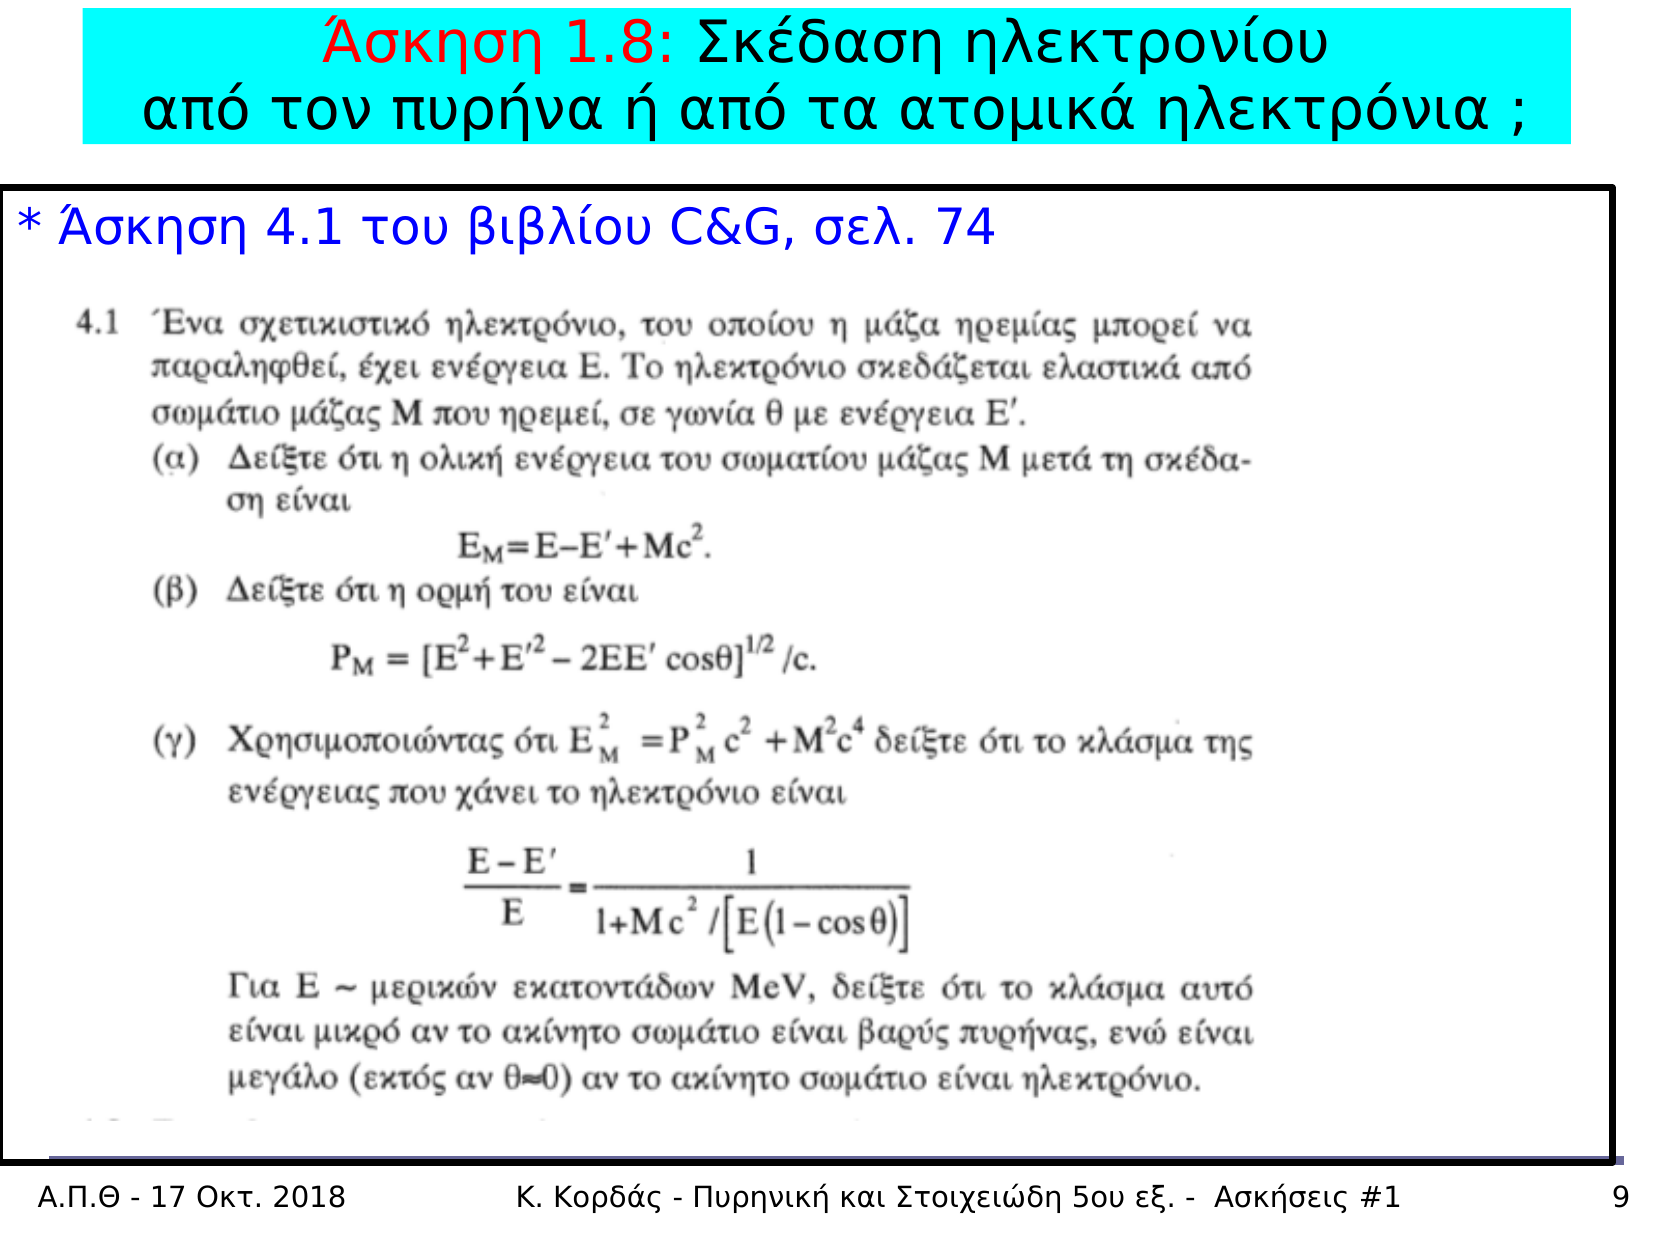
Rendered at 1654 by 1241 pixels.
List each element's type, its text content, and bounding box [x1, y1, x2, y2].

title Άσκηση 1.8: Σκέδαση ηλεκτρονίου από τον πυρήνα ή από τα ατομικά ηλεκτρόνια ; [82, 8, 1571, 145]
text_box * Άσκηση 4.1 του βιβλίου C&G, σελ. 74 [0, 187, 1613, 1163]
picture [65, 295, 1271, 1121]
